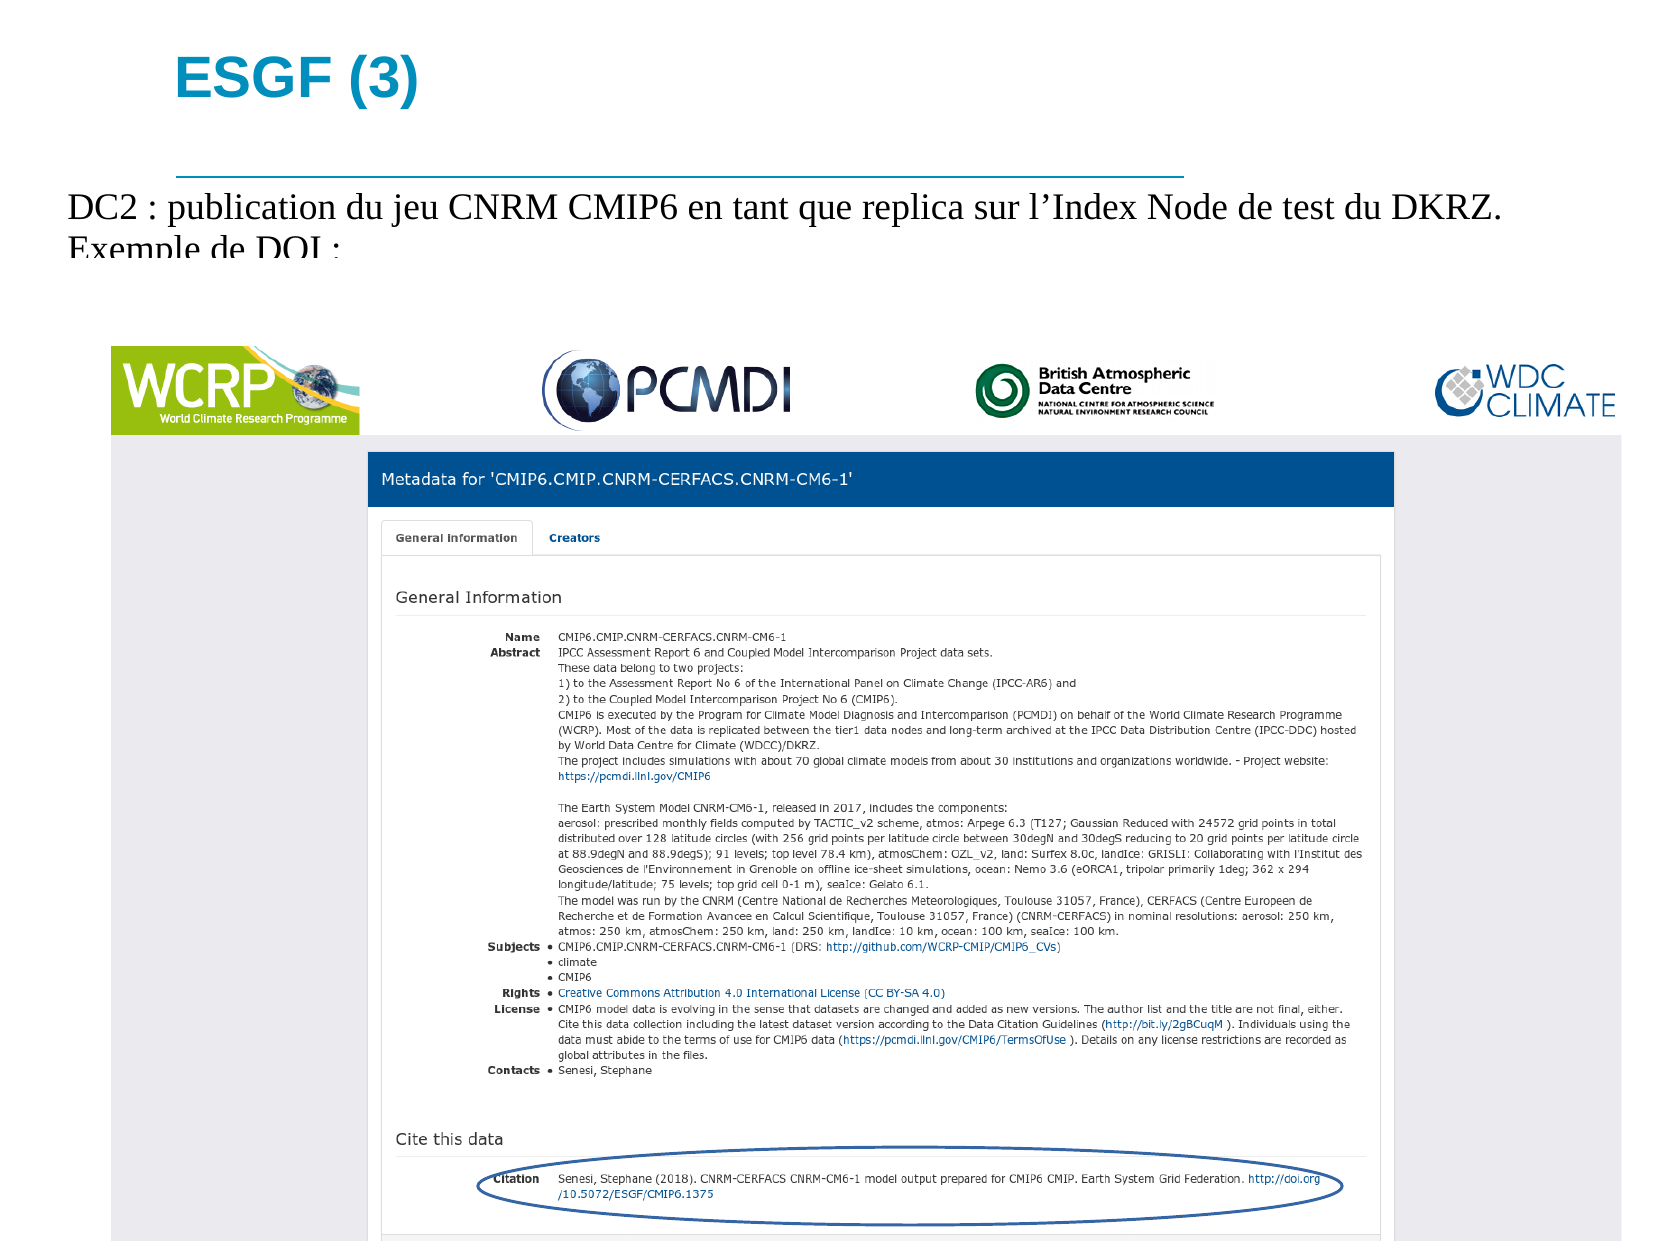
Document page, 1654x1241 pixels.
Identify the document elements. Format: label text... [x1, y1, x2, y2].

picture [0, 258, 1654, 1241]
text_box DC2 : publication du jeu CNRM CMIP6 en tant que replica sur l’Index Node de test du DKRZ. Exemple de DOI : [52, 179, 1588, 258]
title ESGF (3) [174, 0, 1190, 156]
